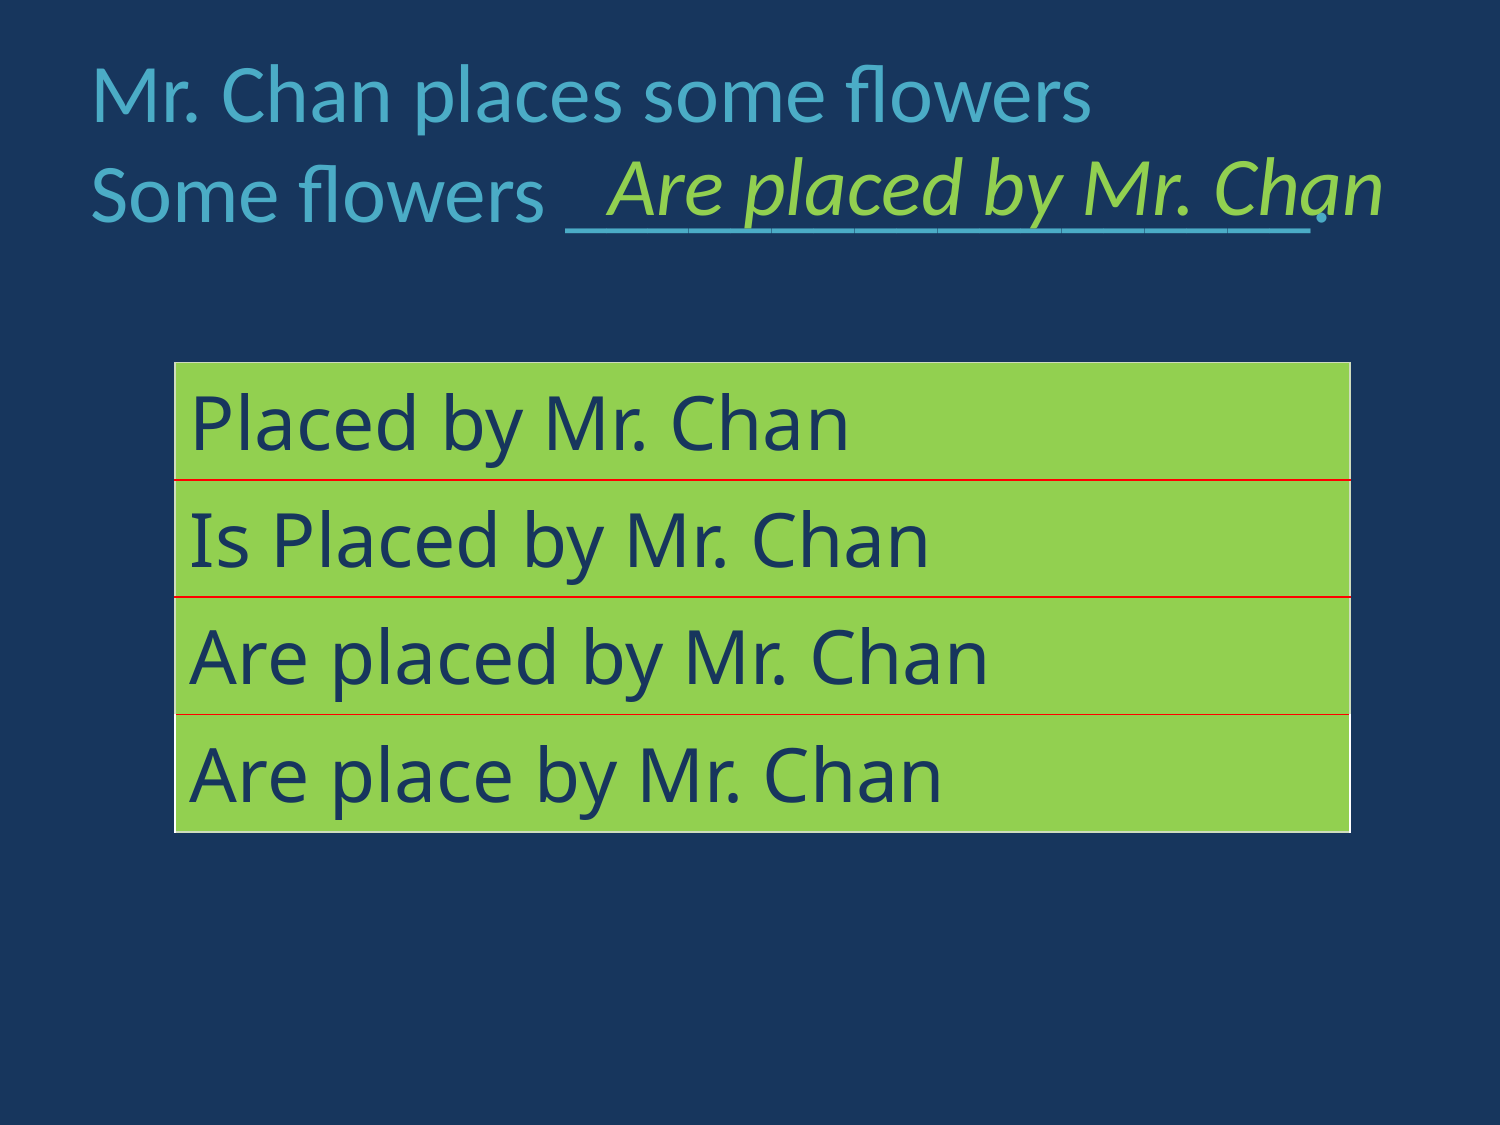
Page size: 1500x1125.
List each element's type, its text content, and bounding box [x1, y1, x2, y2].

table_cell Are placed by Mr. Chan [176, 598, 1349, 714]
text_box Are placed by Mr. Chan [593, 125, 1402, 240]
table_cell Are place by Mr. Chan [176, 715, 1349, 831]
table_cell Is Placed by Mr. Chan [176, 481, 1349, 596]
table_header Placed by Mr. Chan [176, 363, 1349, 479]
list [75, 262, 1425, 1005]
title Mr. Chan places some flowers Some flowers __________________. [75, 45, 1425, 233]
